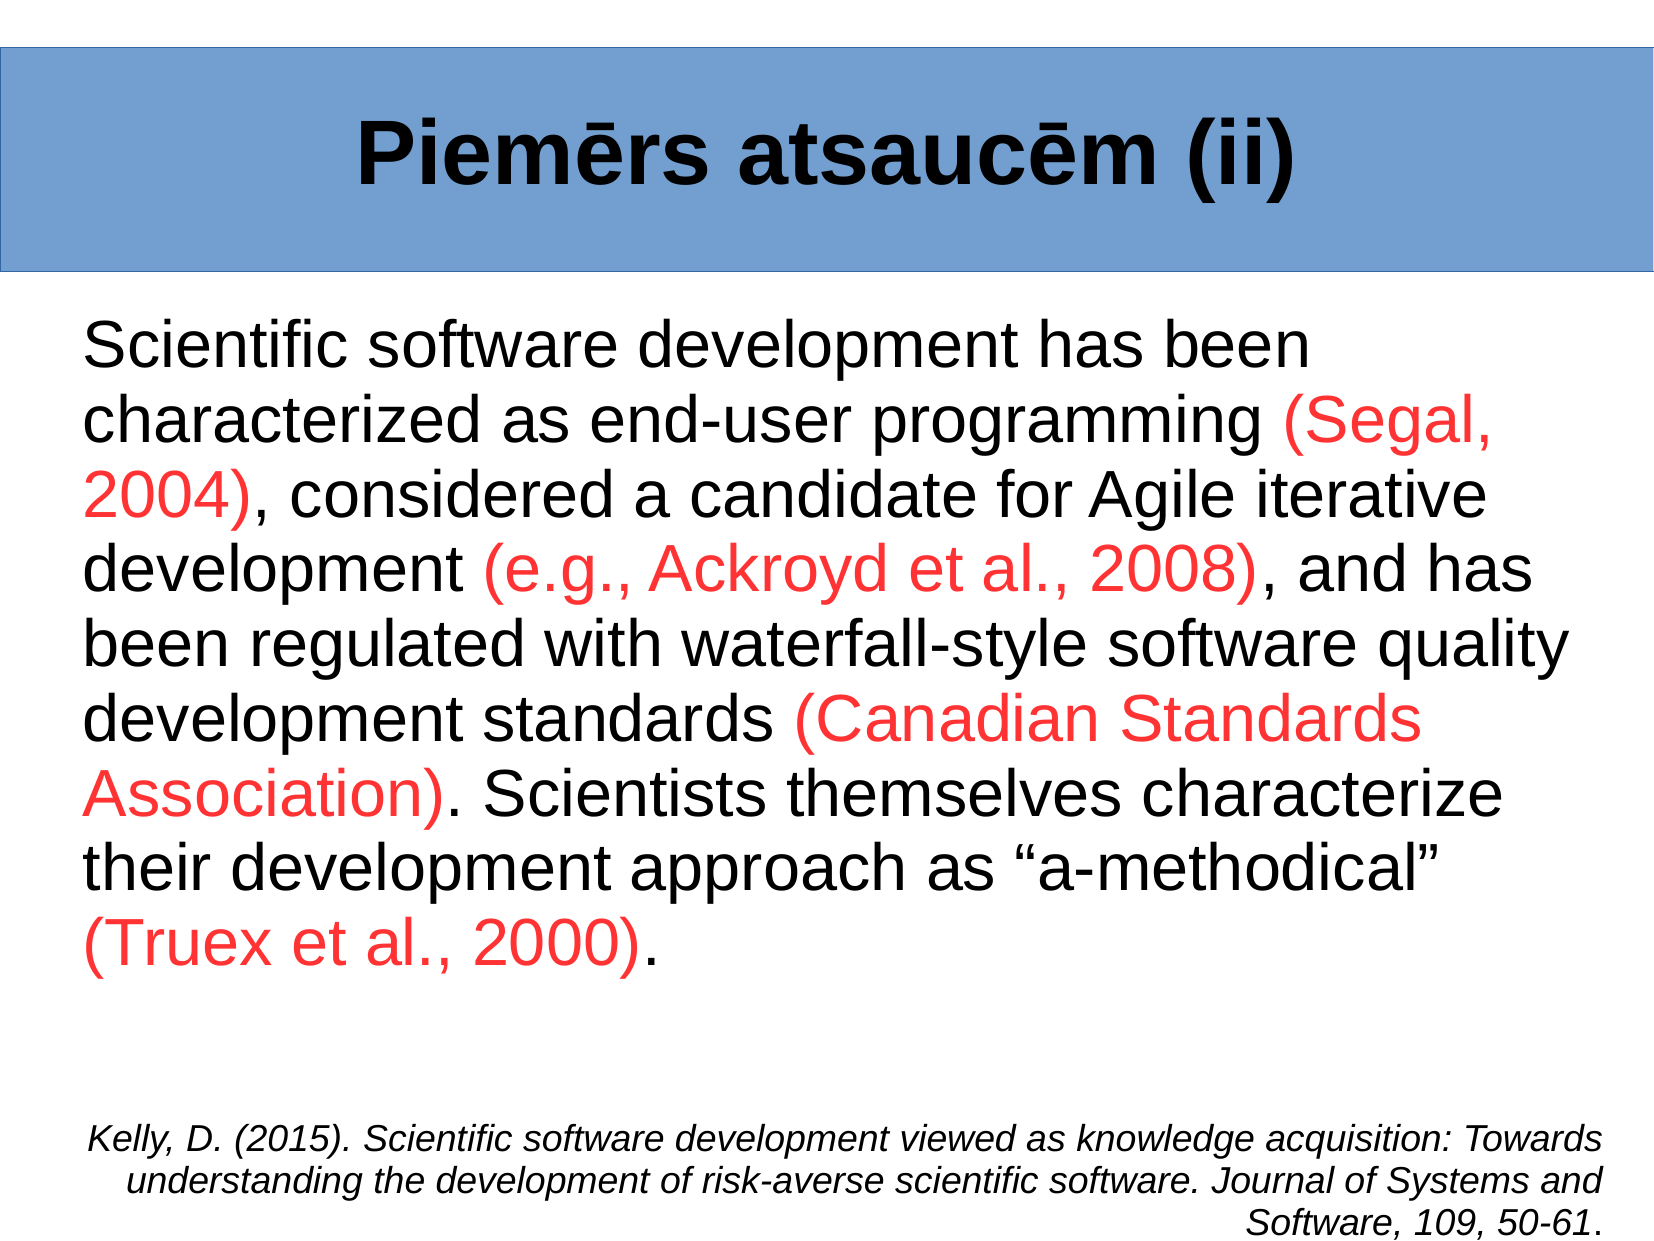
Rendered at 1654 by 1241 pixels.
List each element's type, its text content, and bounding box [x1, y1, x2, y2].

title Piemērs atsaucēm (ii) [82, 49, 1571, 257]
text_box Kelly, D. (2015). Scientific software development viewed as knowledge acquisition: Towards understanding the development of risk-averse scientific software. Journal of Systems and Software, 109, 50-61. [11, 1110, 1619, 1241]
list Scientific software development has been characterized as end-user programming (Segal, 2004), considered a candidate for Agile iterative development (e.g., Ackroyd et al., 2008), and has been regulated with waterfall-style software quality development standards (Canadian Standards Association). Scientists themselves characterize their development approach as “a-methodical” (Truex et al., 2000). [82, 307, 1595, 1069]
text_box [0, 47, 1654, 272]
